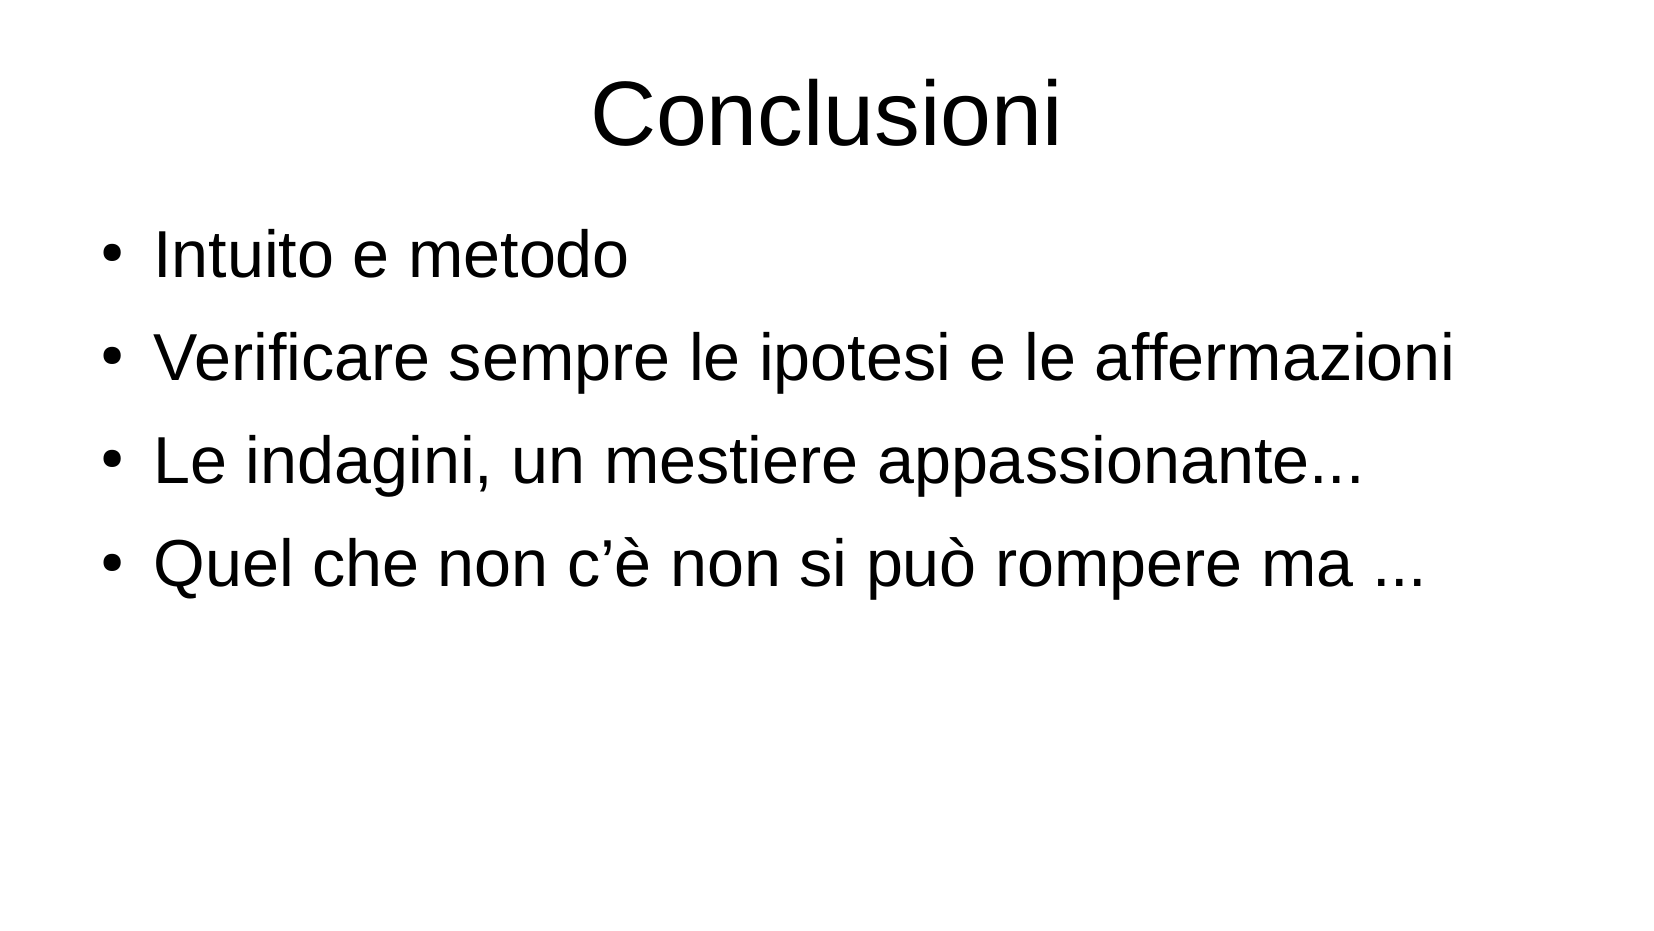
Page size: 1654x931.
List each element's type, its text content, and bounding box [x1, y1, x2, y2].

list Intuito e metodo Verificare sempre le ipotesi e le affermazioni Le indagini, un mestiere appassionante... Quel che non c’è non si può rompere ma ... [82, 217, 1571, 757]
title Conclusioni [82, 36, 1571, 192]
